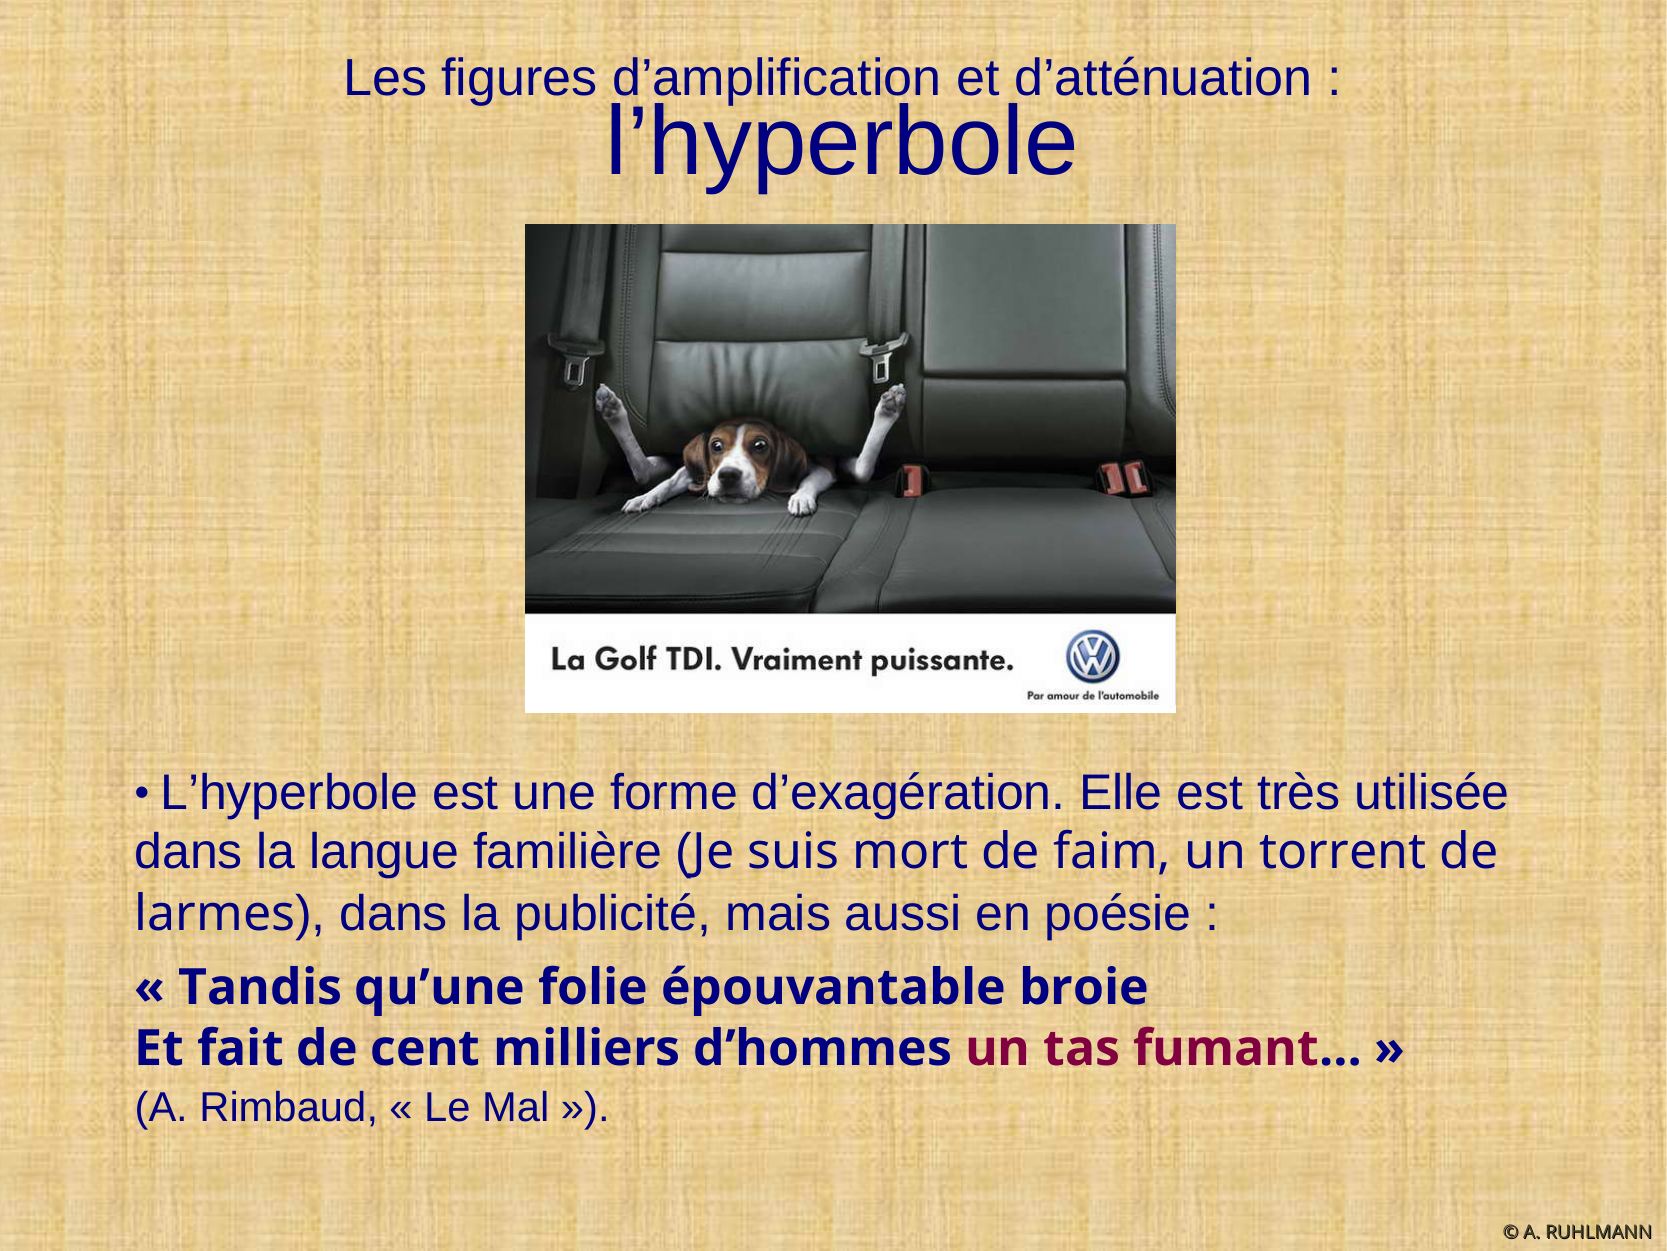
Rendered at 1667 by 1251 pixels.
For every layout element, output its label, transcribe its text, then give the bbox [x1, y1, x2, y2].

text_box © A. RUHLMANN [1412, 1212, 1667, 1251]
title Les figures d’amplification et d’atténuation : l’hyperbole [112, 43, 1563, 207]
picture [0, 0, 1667, 1251]
list L’hyperbole est une forme d’exagération. Elle est très utilisée dans la langue familière (Je suis mort de faim, un torrent de larmes), dans la publicité, mais aussi en poésie : « Tandis qu’une folie épouvantable broie Et fait de cent milliers d’hommes un tas fumant… » (A. Rimbaud, « Le Mal »). [87, 749, 1600, 1150]
